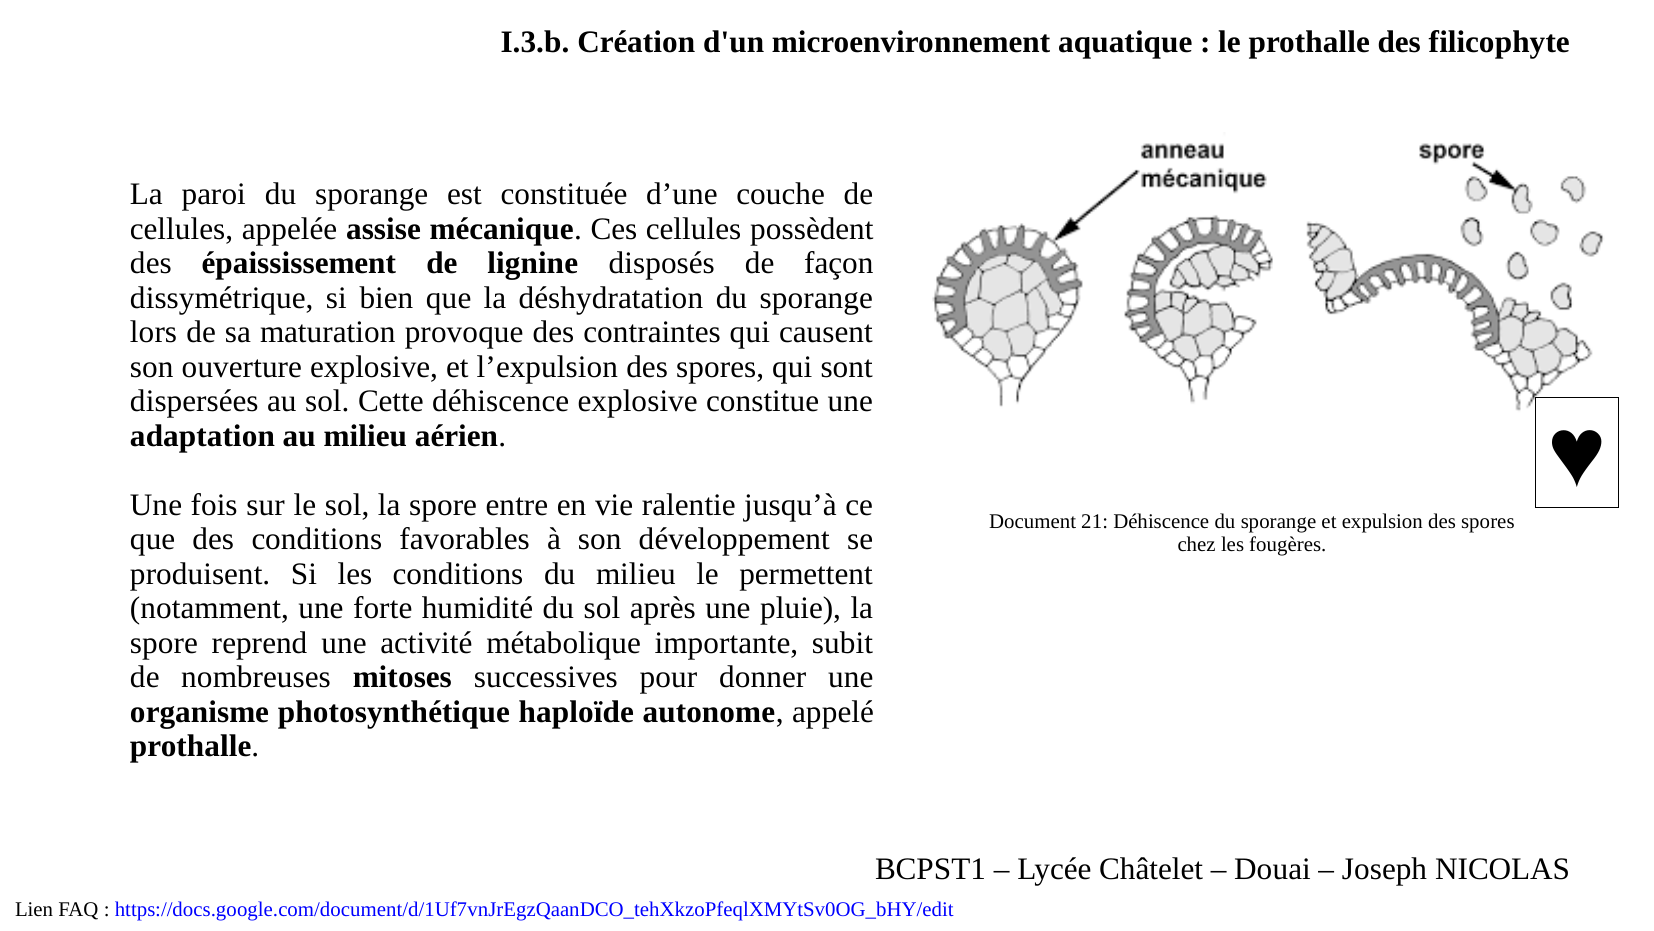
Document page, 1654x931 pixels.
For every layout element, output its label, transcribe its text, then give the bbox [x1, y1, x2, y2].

text_box Document 21: Déhiscence du sporange et expulsion des spores chez les fougères. [980, 486, 1524, 579]
text_box ♥ [1535, 397, 1619, 508]
picture [929, 132, 1619, 438]
text_box La paroi du sporange est constituée d’une couche de cellules, appelée assise mécanique. Ces cellules possèdent des épaississement de lignine disposés de façon dissymétrique, si bien que la déshydratation du sporange lors de sa maturation provoque des contraintes qui causent son ouverture explosive, et l’expulsion des spores, qui sont dispersées au sol. Cette déhiscence explosive constitue une adaptation au milieu aérien. Une fois sur le sol, la spore entre en vie ralentie jusqu’à ce que des conditions favorables à son développement se produisent. Si les conditions du milieu le permettent (notamment, une forte humidité du sol après une pluie), la spore reprend une activité métabolique importante, subit de nombreuses mitoses successives pour donner une organisme photosynthétique haploïde autonome, appelé prothalle. [129, 177, 875, 764]
text_box I.3.b. Création d'un microenvironnement aquatique : le prothalle des filicophyte [165, 5, 1572, 78]
text_box BCPST1 – Lycée Châtelet – Douai – Joseph NICOLAS [637, 832, 1571, 905]
text_box Lien FAQ : https://docs.google.com/document/d/1Uf7vnJrEgzQaanDCO_tehXkzoPfeqlXMYtSv0OG_bHY/edit [0, 897, 993, 931]
